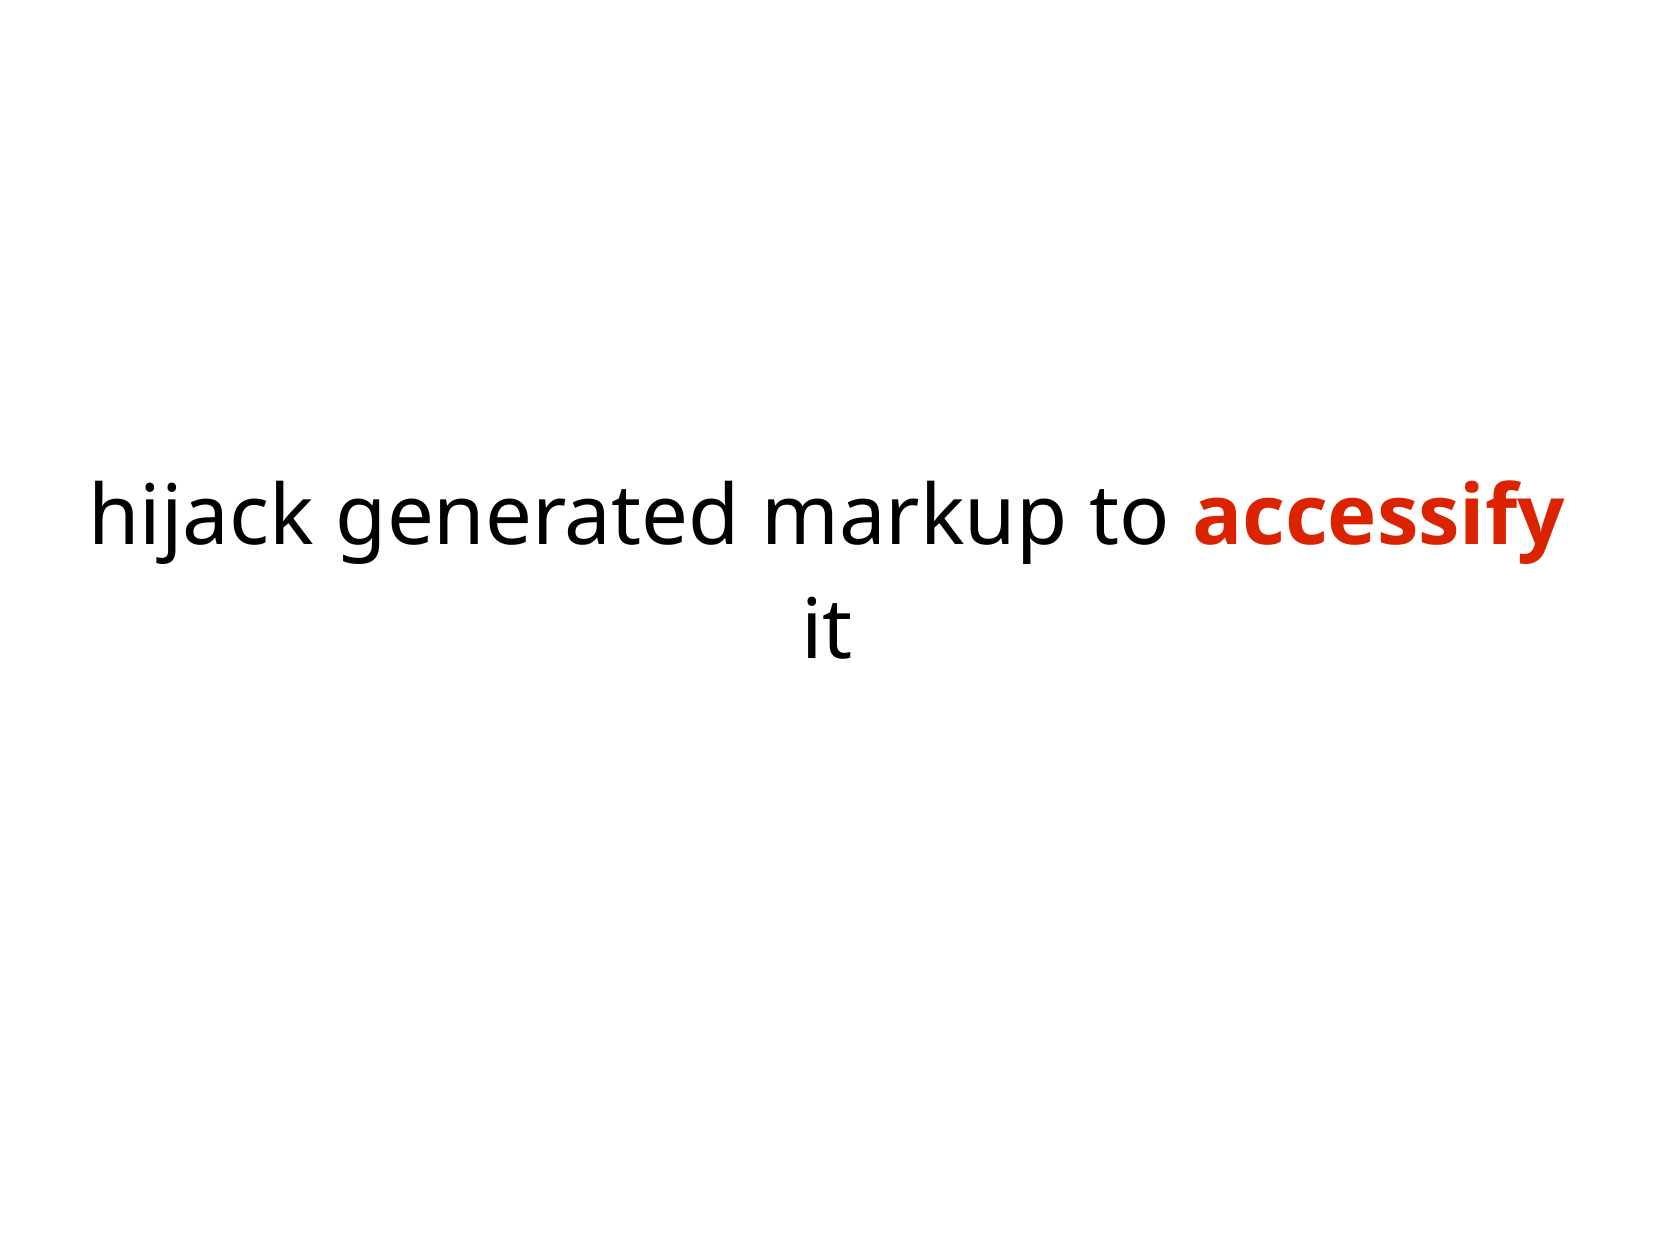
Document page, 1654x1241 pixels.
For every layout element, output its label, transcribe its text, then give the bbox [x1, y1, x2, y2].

subtitle hijack generated markup to accessify it [82, 118, 1571, 1021]
